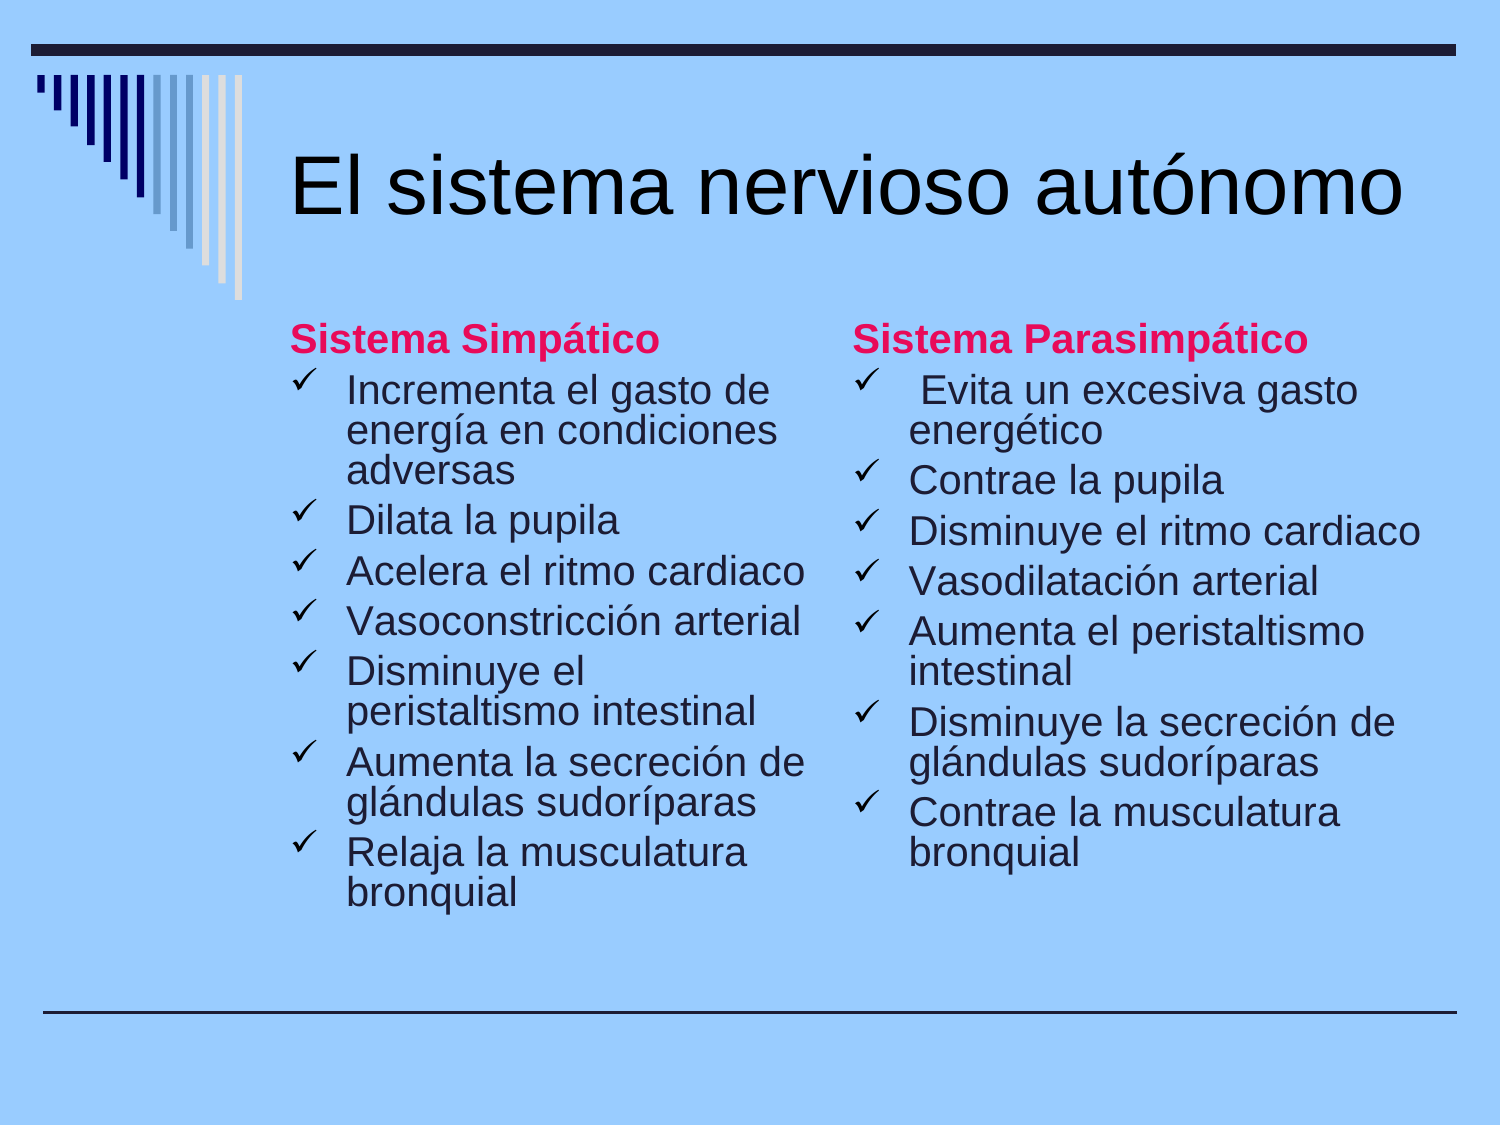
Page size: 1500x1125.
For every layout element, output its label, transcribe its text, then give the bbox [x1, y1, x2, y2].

title El sistema nervioso autónomo [274, 75, 1425, 288]
list Sistema Parasimpático Evita un excesiva gasto energético Contrae la pupila Disminuye el ritmo cardiaco Vasodilatación arterial Aumenta el peristaltismo intestinal Disminuye la secreción de glándulas sudoríparas Contrae la musculatura bronquial [837, 314, 1500, 1057]
list Sistema Simpático Incrementa el gasto de energía en condiciones adversas Dilata la pupila Acelera el ritmo cardiaco Vasoconstricción arterial Disminuye el peristaltismo intestinal Aumenta la secreción de glándulas sudoríparas Relaja la musculatura bronquial [275, 314, 837, 990]
